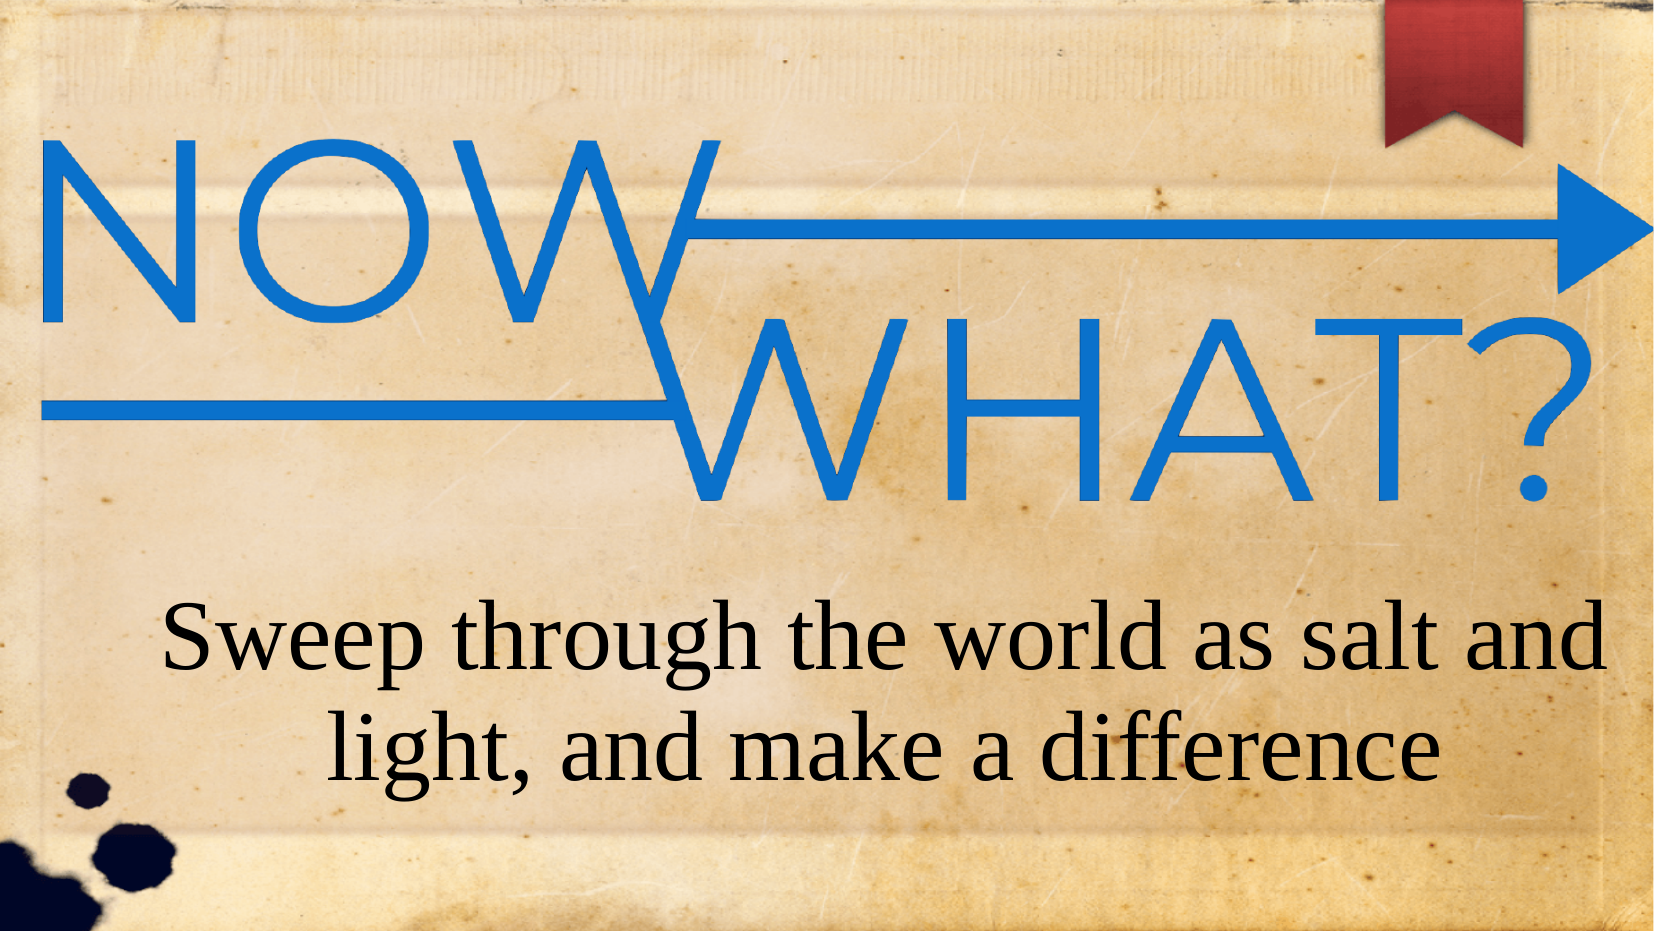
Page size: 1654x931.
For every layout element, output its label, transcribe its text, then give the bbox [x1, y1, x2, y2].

picture [0, 0, 1654, 931]
list Sweep through the world as salt and light, and make a difference [157, 526, 1613, 802]
